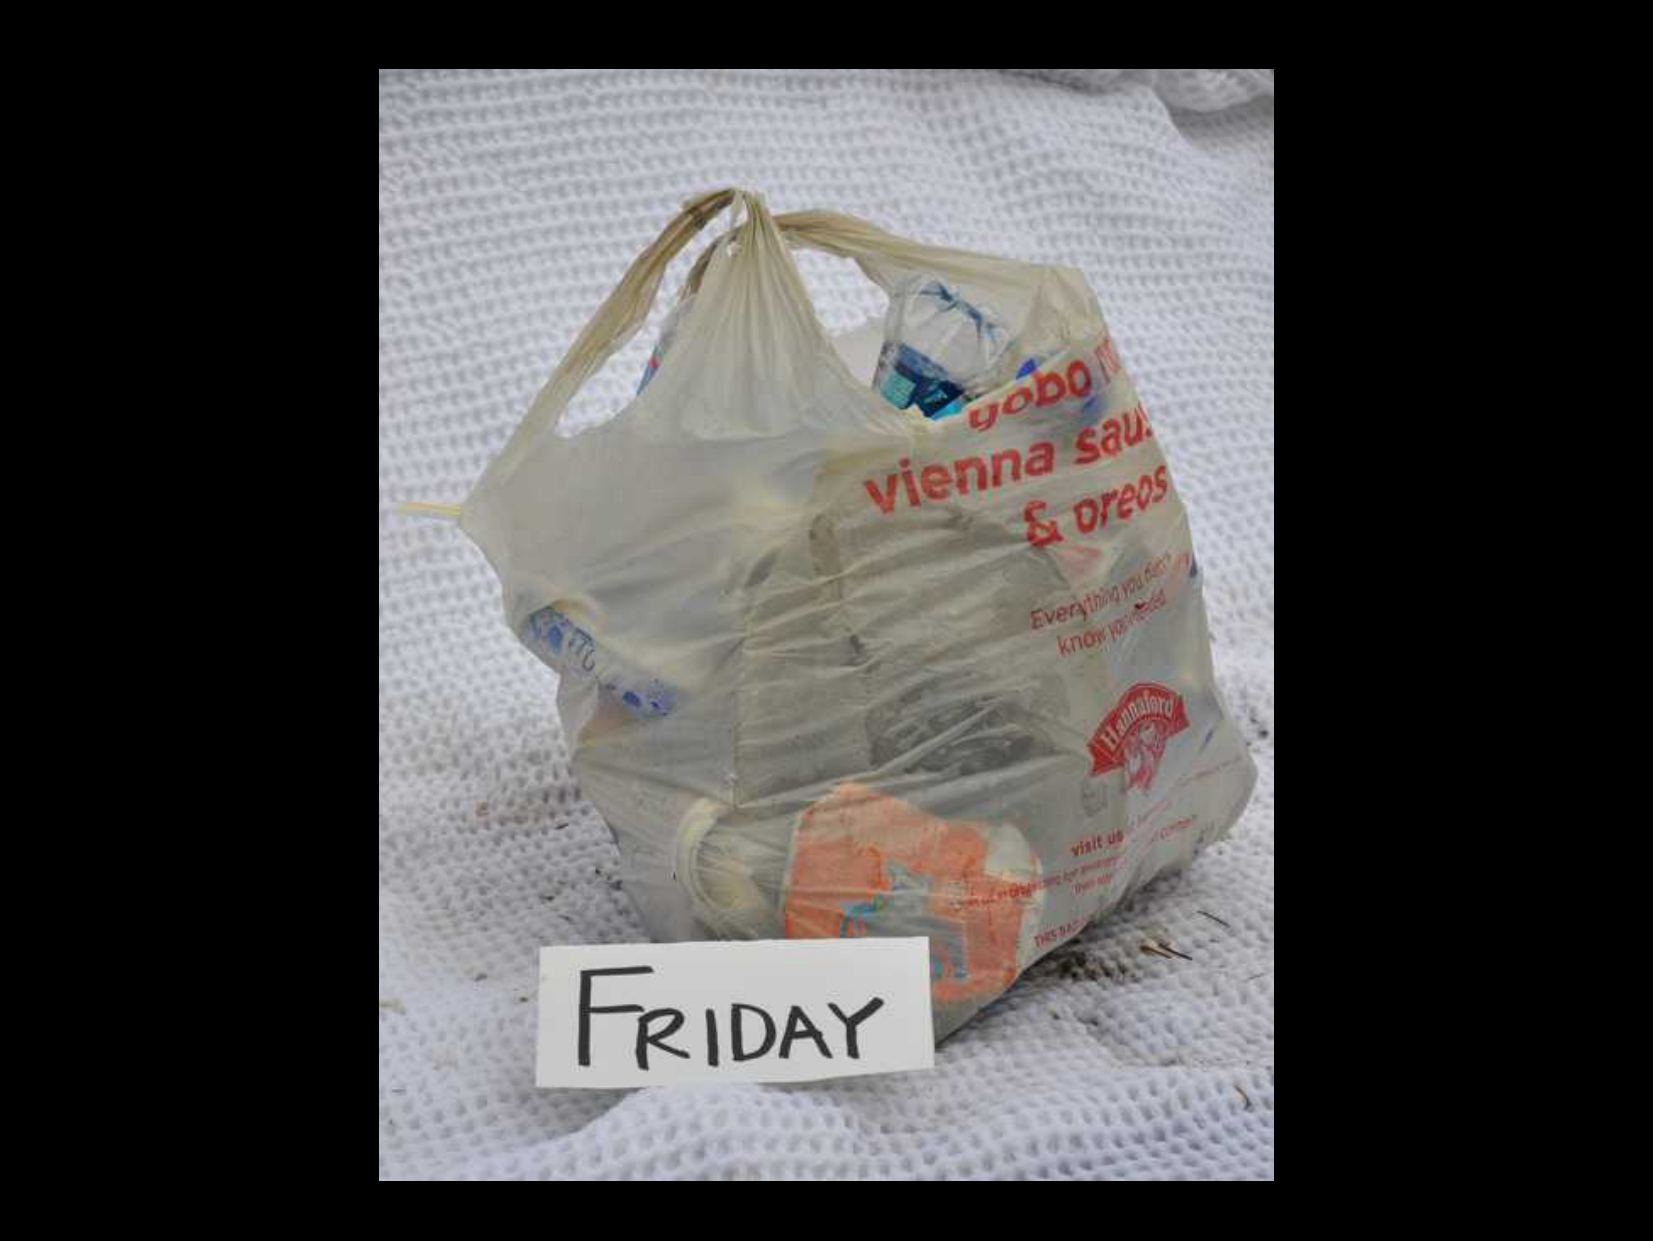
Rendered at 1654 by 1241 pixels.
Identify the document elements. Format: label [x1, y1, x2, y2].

picture [379, 69, 1274, 1181]
